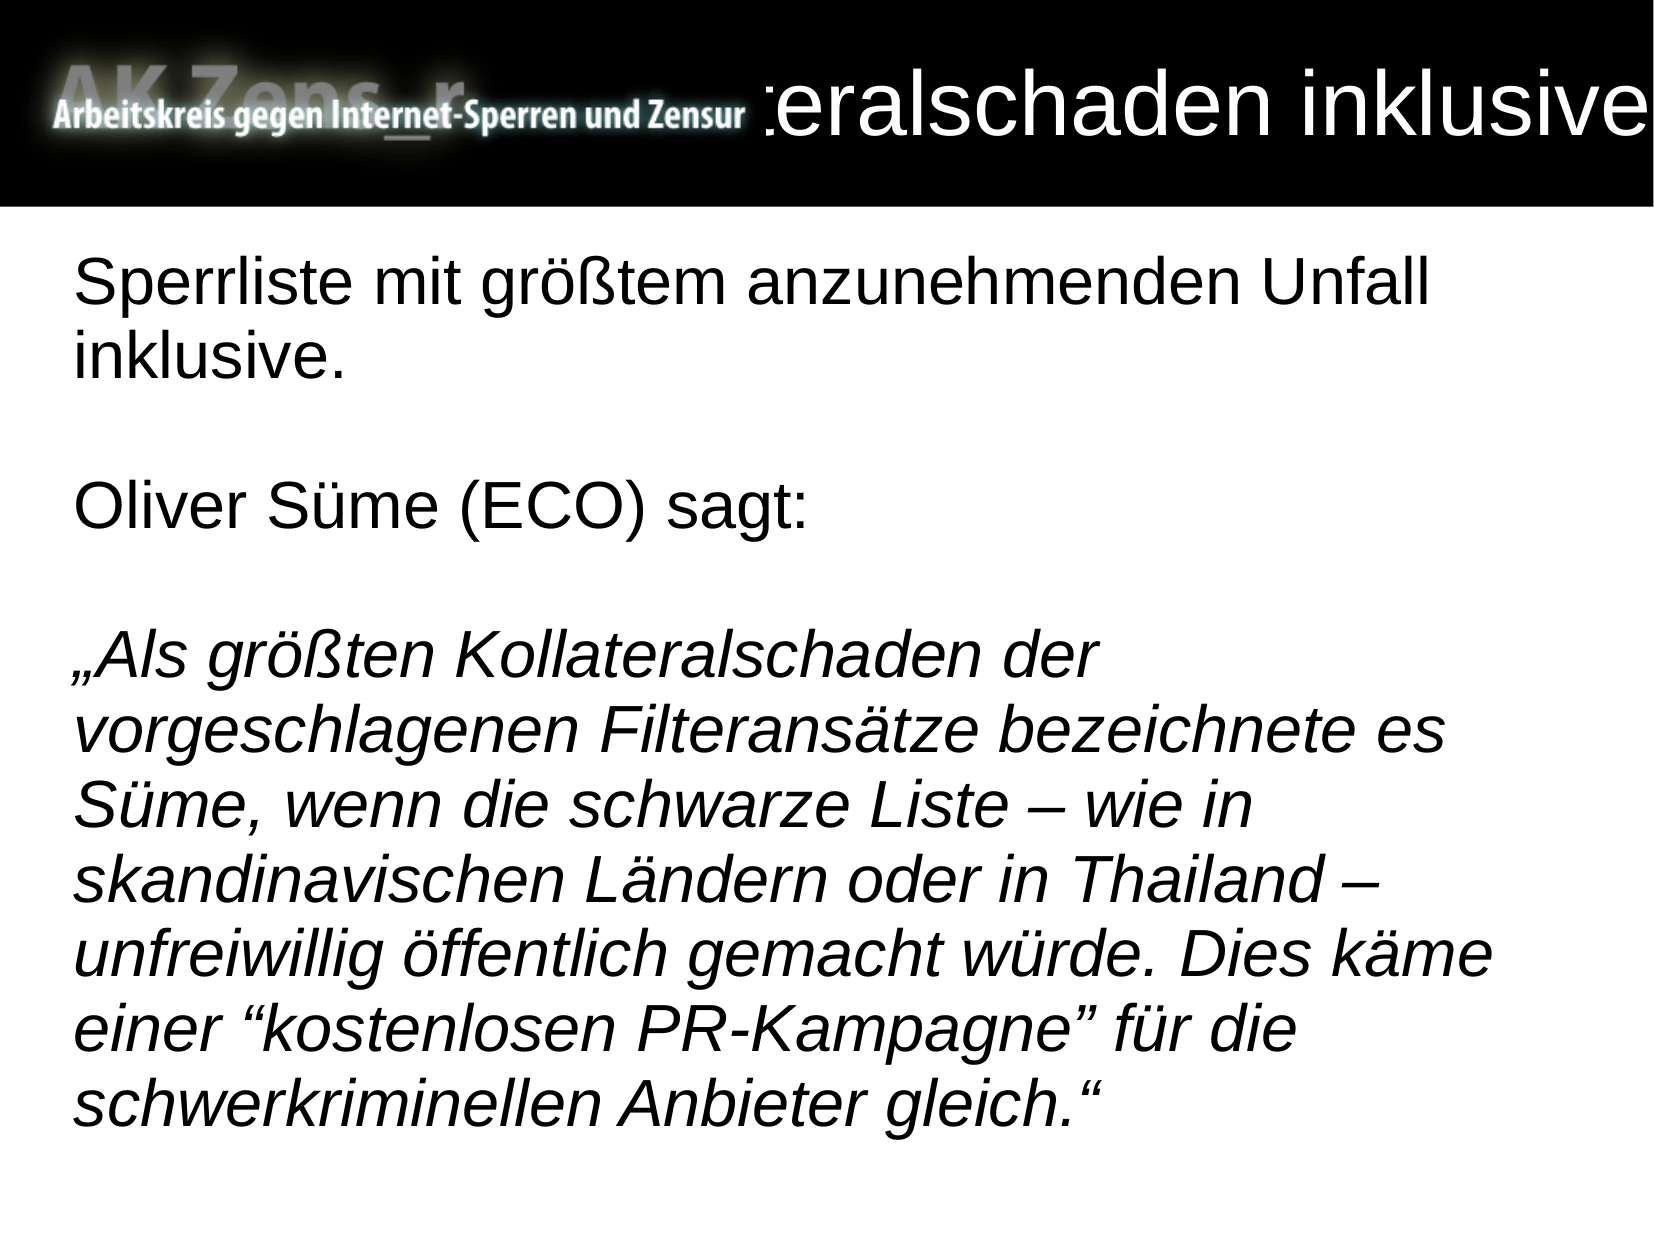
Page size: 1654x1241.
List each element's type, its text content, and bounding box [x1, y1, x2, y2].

text_box Sperrliste mit größtem anzunehmenden Unfall inklusive. Oliver Süme (ECO) sagt: „Als größten Kollateralschaden der vorgeschlagenen Filteransätze bezeichnete es Süme, wenn die schwarze Liste – wie in skandinavischen Ländern oder in Thailand – unfreiwillig öffentlich gemacht würde. Dies käme einer “kostenlosen PR-Kampagne” für die schwerkriminellen Anbieter gleich.“ [59, 236, 1595, 1241]
title Kollateralschaden inklusive [0, 0, 1654, 207]
picture [0, 0, 766, 204]
